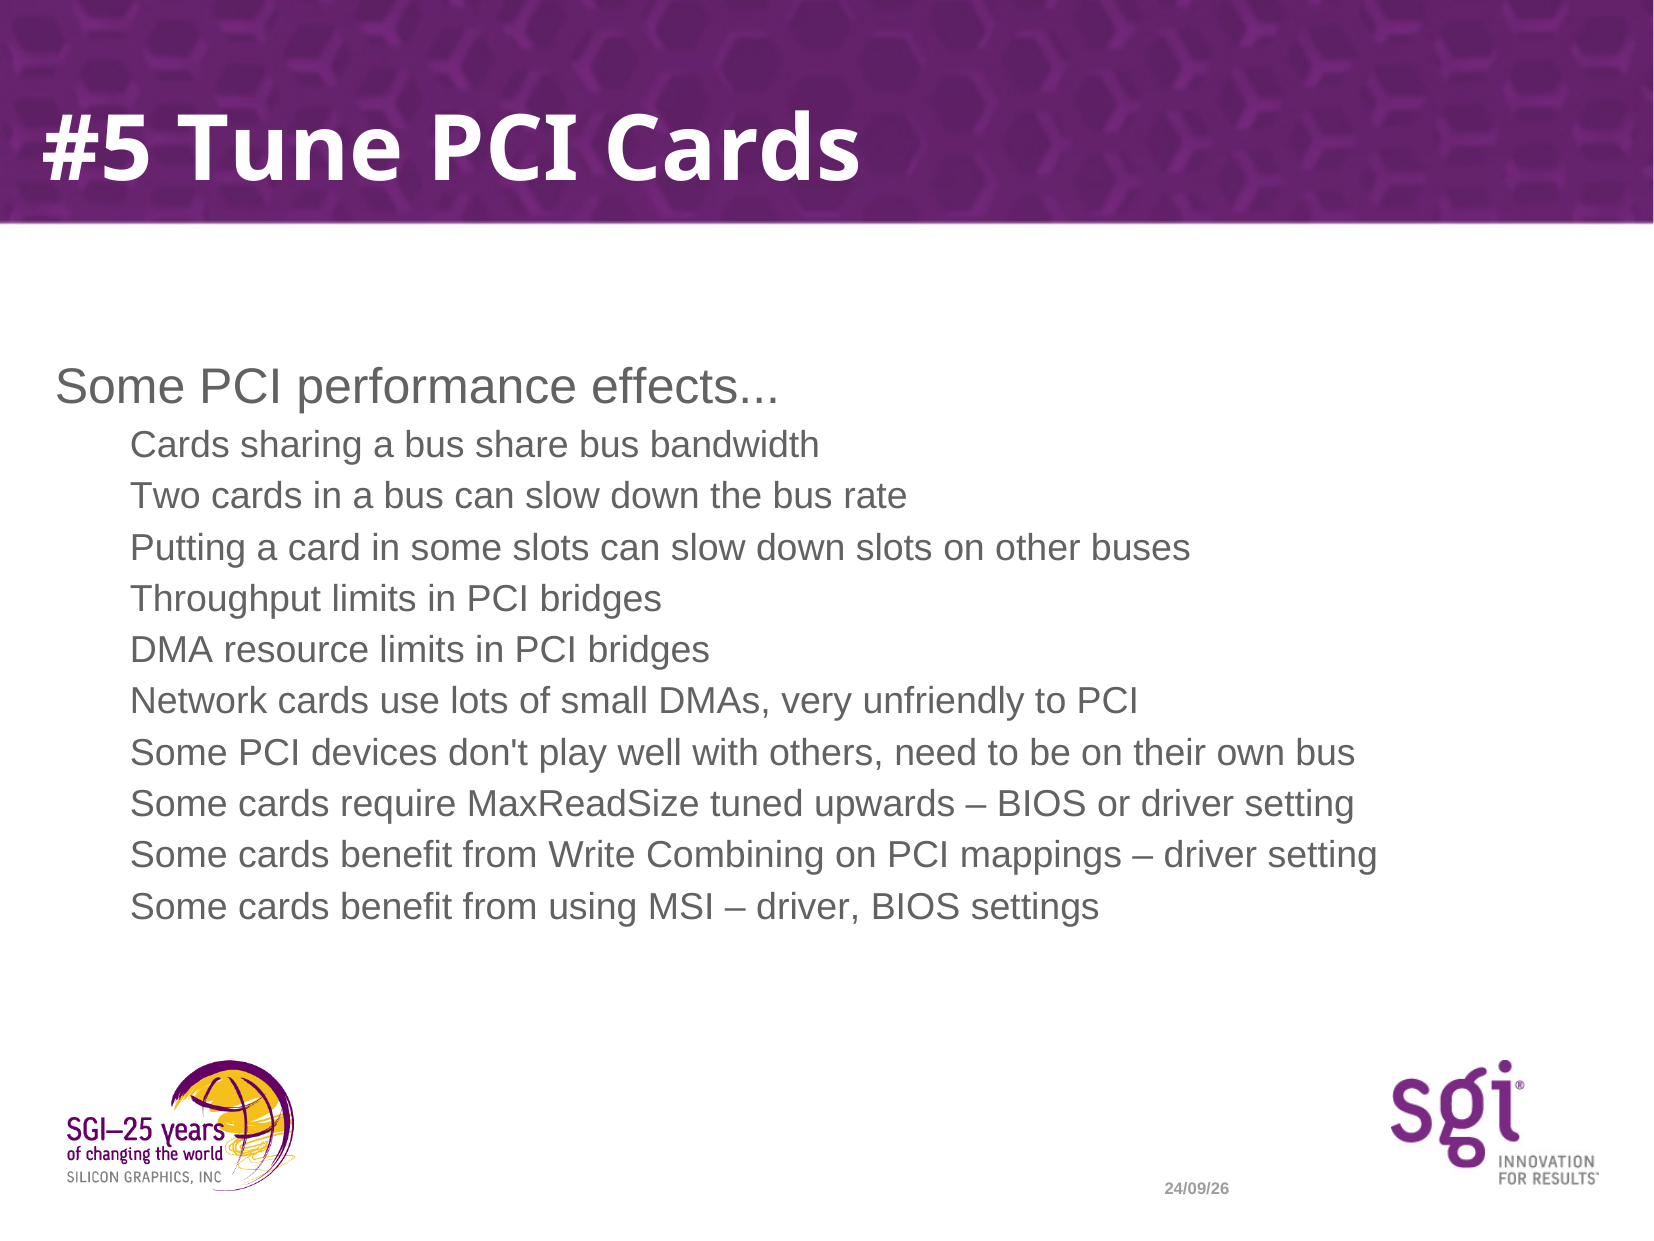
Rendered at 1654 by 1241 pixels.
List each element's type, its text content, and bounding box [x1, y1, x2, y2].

list Some PCI performance effects... Cards sharing a bus share bus bandwidth Two cards in a bus can slow down the bus rate Putting a card in some slots can slow down slots on other buses Throughput limits in PCI bridges DMA resource limits in PCI bridges Network cards use lots of small DMAs, very unfriendly to PCI Some PCI devices don't play well with others, need to be on their own bus Some cards require MaxReadSize tuned upwards – BIOS or driver setting Some cards benefit from Write Combining on PCI mappings – driver setting Some cards benefit from using MSI – driver, BIOS settings [55, 358, 1461, 979]
title #5 Tune PCI Cards [41, 48, 1447, 241]
picture [0, 0, 1654, 1194]
